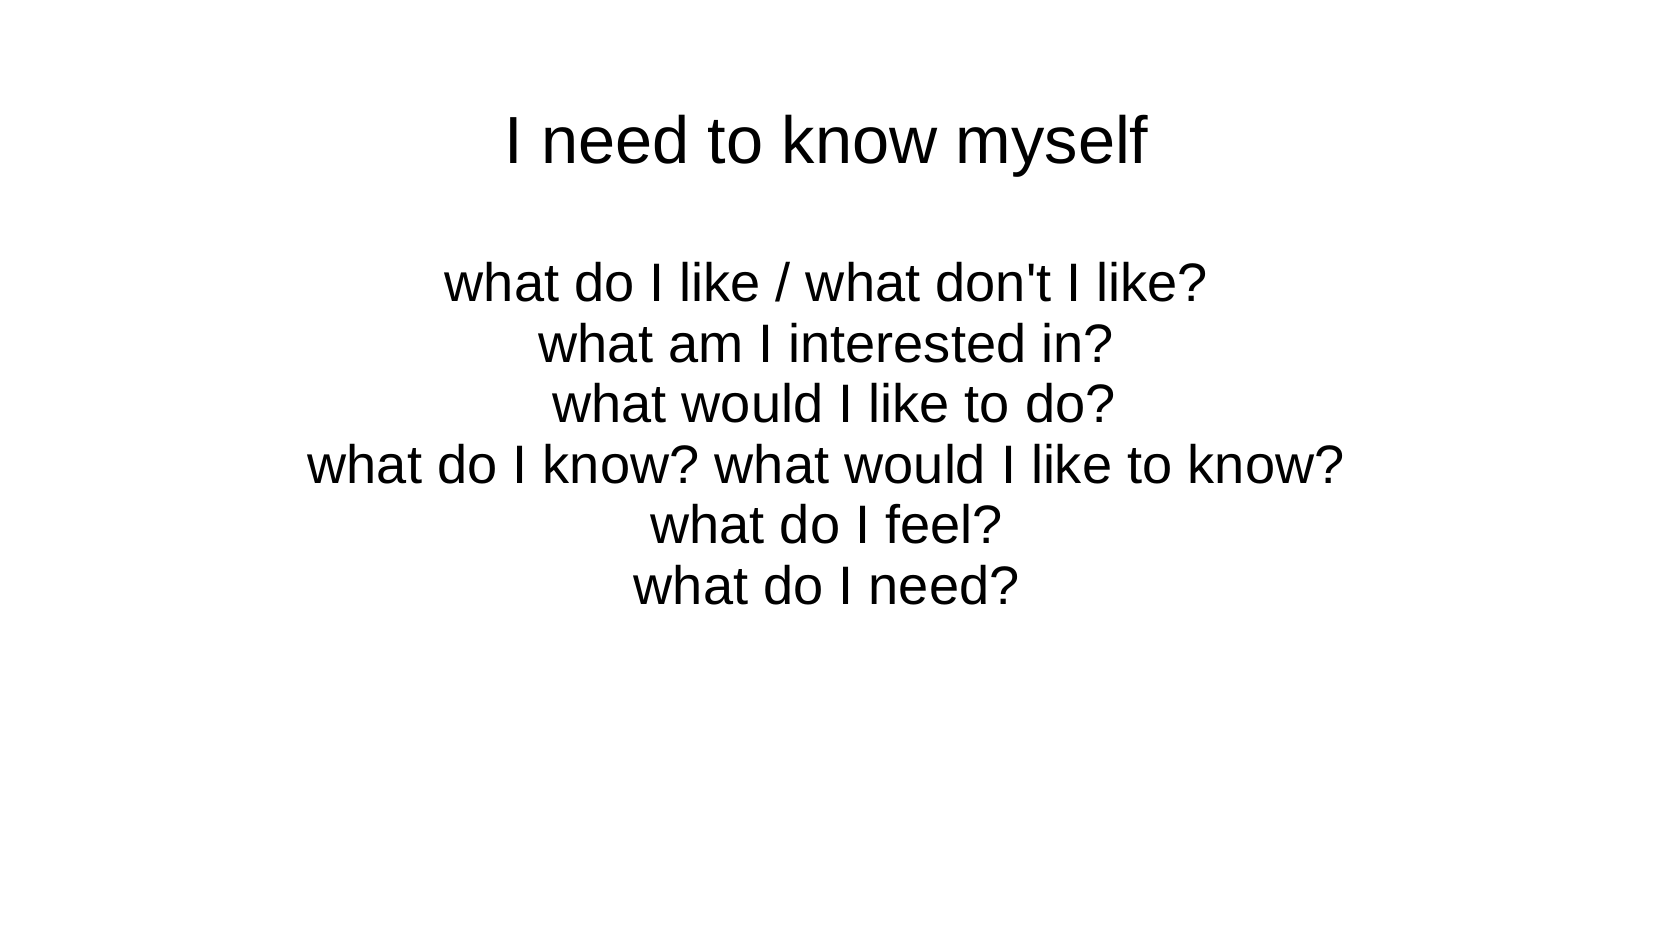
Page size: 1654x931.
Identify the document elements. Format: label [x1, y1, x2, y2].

text_box [82, 37, 1571, 757]
